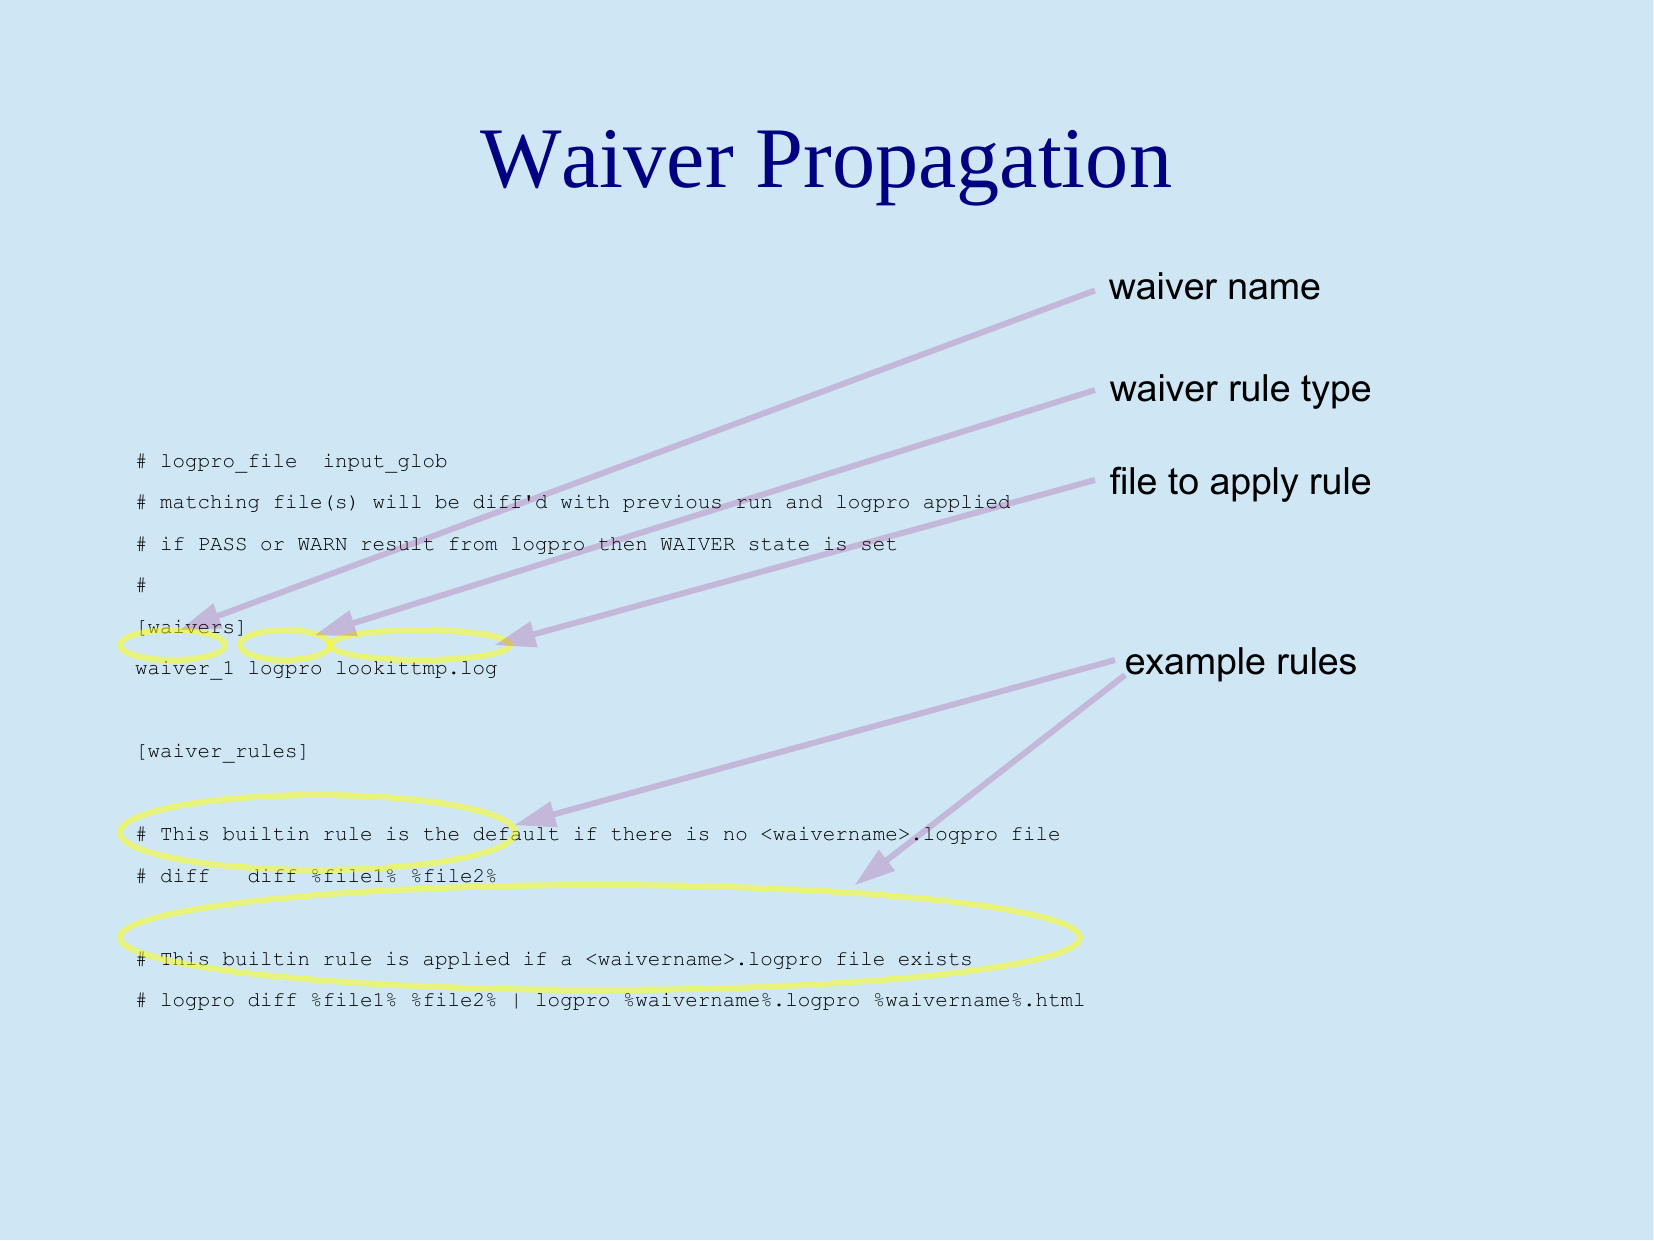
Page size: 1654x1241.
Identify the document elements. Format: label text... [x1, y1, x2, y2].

text_box example rules [1110, 633, 1373, 691]
text_box file to apply rule [1095, 453, 1387, 511]
list # logpro_file input_glob # matching file(s) will be diff'd with previous run and logpro applied # if PASS or WARN result from logpro then WAIVER state is set # [waivers] waiver_1 logpro lookittmp.log [waiver_rules] # This builtin rule is the default if there is no <waivername>.logpro file # diff diff %file1% %file2% # This builtin rule is applied if a <waivername>.logpro file exists # logpro diff %file1% %file2% | logpro %waivername%.logpro %waivername%.html [135, 799, 511, 866]
list # logpro_file input_glob # matching file(s) will be diff'd with previous run and logpro applied # if PASS or WARN result from logpro then WAIVER state is set # [waivers] waiver_1 logpro lookittmp.log [waiver_rules] # This builtin rule is the default if there is no <waivername>.logpro file # diff diff %file1% %file2% # This builtin rule is applied if a <waivername>.logpro file exists # logpro diff %file1% %file2% | logpro %waivername%.logpro %waivername%.html [135, 450, 653, 631]
text_box waiver rule type [1095, 360, 1387, 417]
text_box waiver name [1094, 258, 1336, 316]
title Waiver Propagation [82, 55, 1571, 263]
list # logpro_file input_glob # matching file(s) will be diff'd with previous run and logpro applied # if PASS or WARN result from logpro then WAIVER state is set # [waivers] waiver_1 logpro lookittmp.log [waiver_rules] # This builtin rule is the default if there is no <waivername>.logpro file # diff diff %file1% %file2% # This builtin rule is applied if a <waivername>.logpro file exists # logpro diff %file1% %file2% | logpro %waivername%.logpro %waivername%.html [135, 450, 1494, 1026]
list # logpro_file input_glob # matching file(s) will be diff'd with previous run and logpro applied # if PASS or WARN result from logpro then WAIVER state is set # [waivers] waiver_1 logpro lookittmp.log [waiver_rules] # This builtin rule is the default if there is no <waivername>.logpro file # diff diff %file1% %file2% # This builtin rule is applied if a <waivername>.logpro file exists # logpro diff %file1% %file2% | logpro %waivername%.logpro %waivername%.html [135, 889, 1076, 986]
